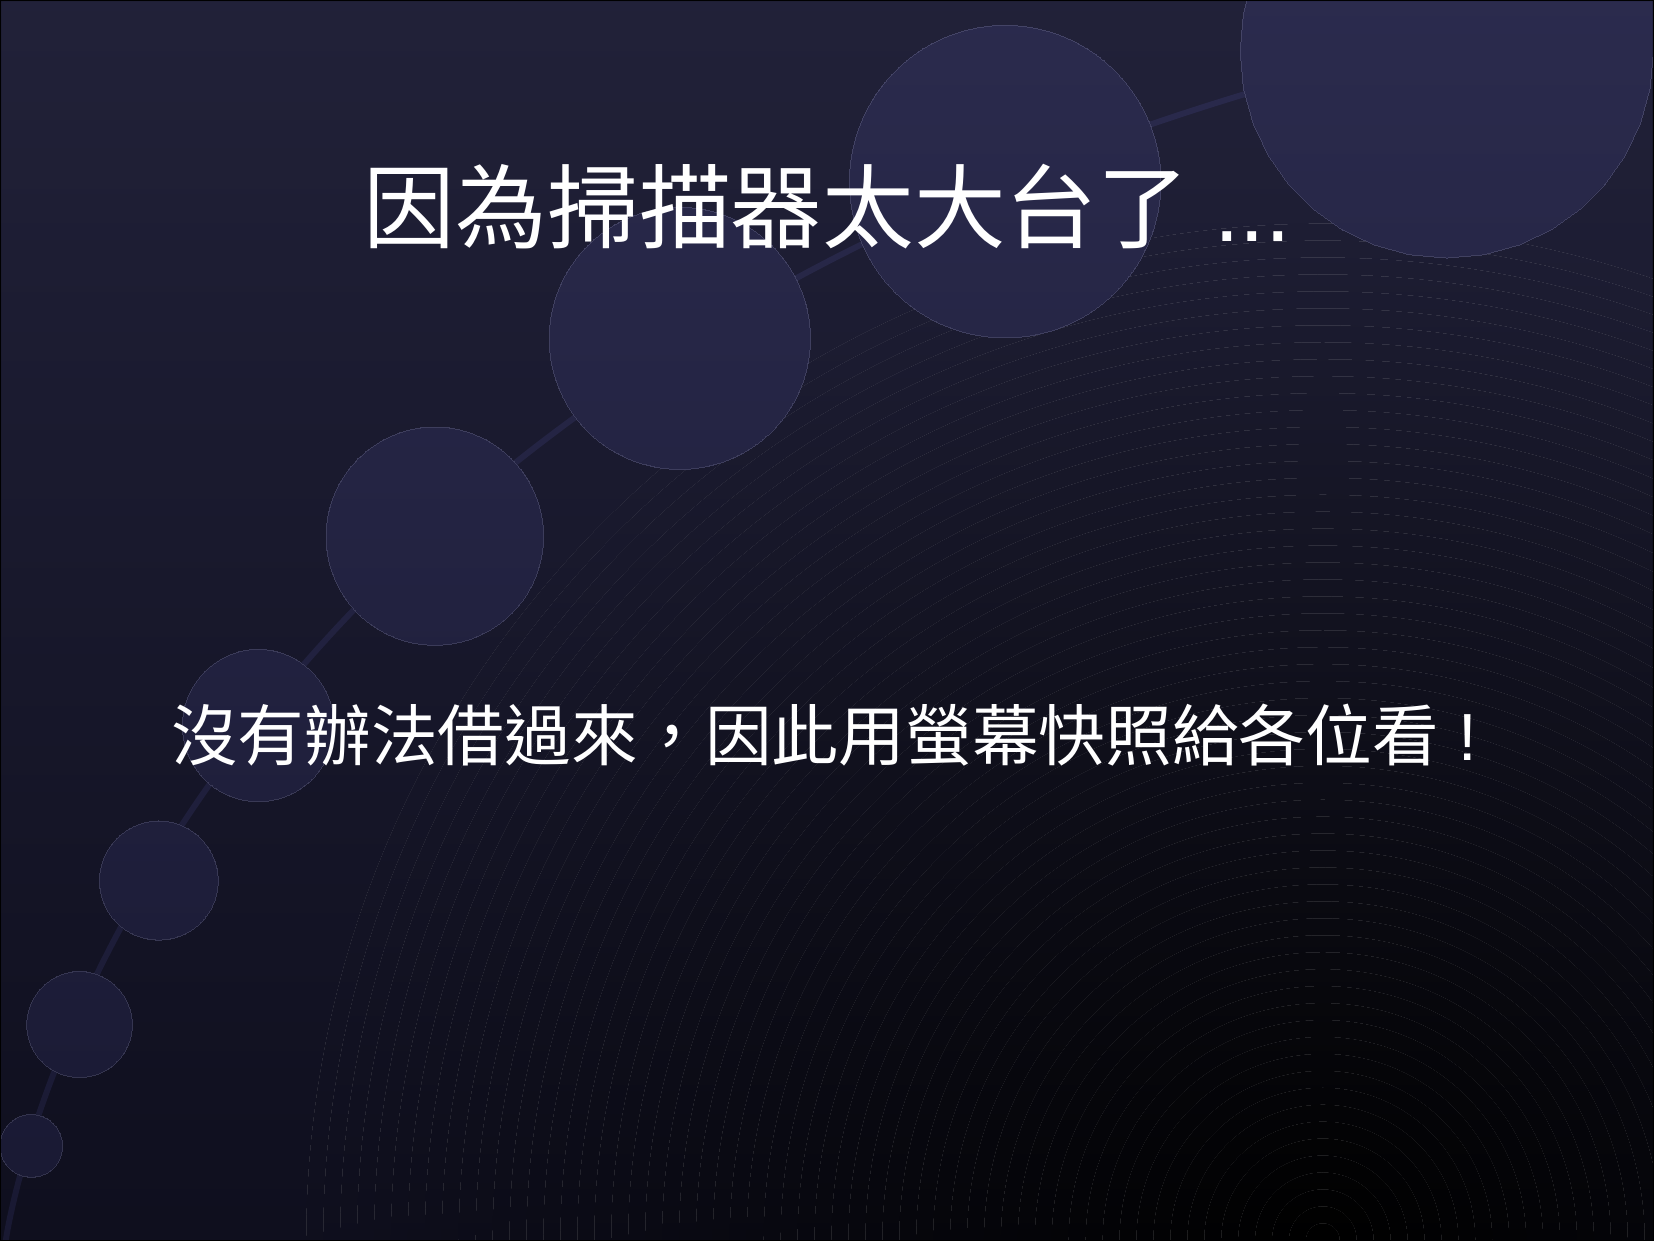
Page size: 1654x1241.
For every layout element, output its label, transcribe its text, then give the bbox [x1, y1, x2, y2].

subtitle 沒有辦法借過來，因此用螢幕快照給各位看! [118, 340, 1531, 1123]
title 因為掃描器太大台了... [121, 102, 1534, 311]
